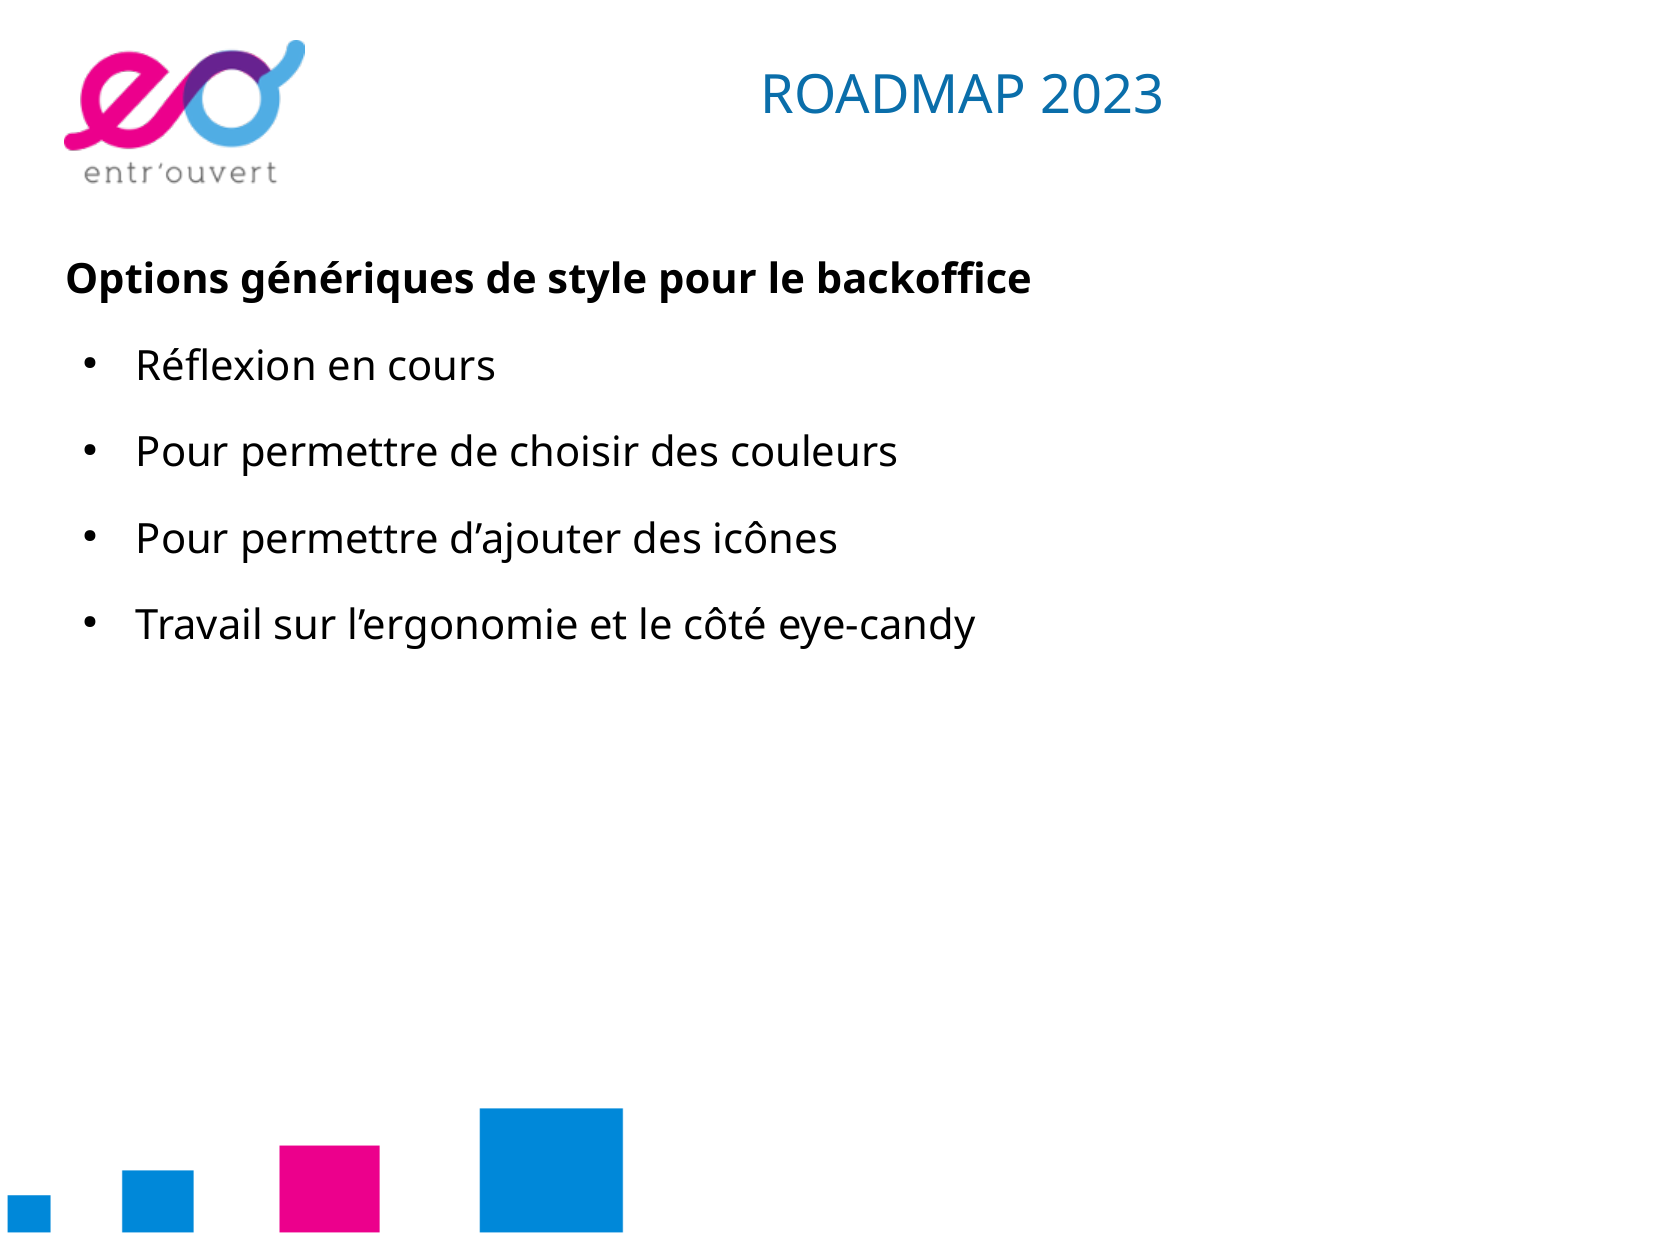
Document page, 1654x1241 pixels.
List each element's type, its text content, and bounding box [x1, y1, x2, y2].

picture [5, 1106, 626, 1235]
list Options génériques de style pour le backoffice Réflexion en cours Pour permettre de choisir des couleurs Pour permettre d’ajouter des icônes Travail sur l’ergonomie et le côté eye-candy [65, 249, 1548, 355]
title roadmap 2023 [354, 55, 1571, 263]
picture [64, 40, 305, 184]
